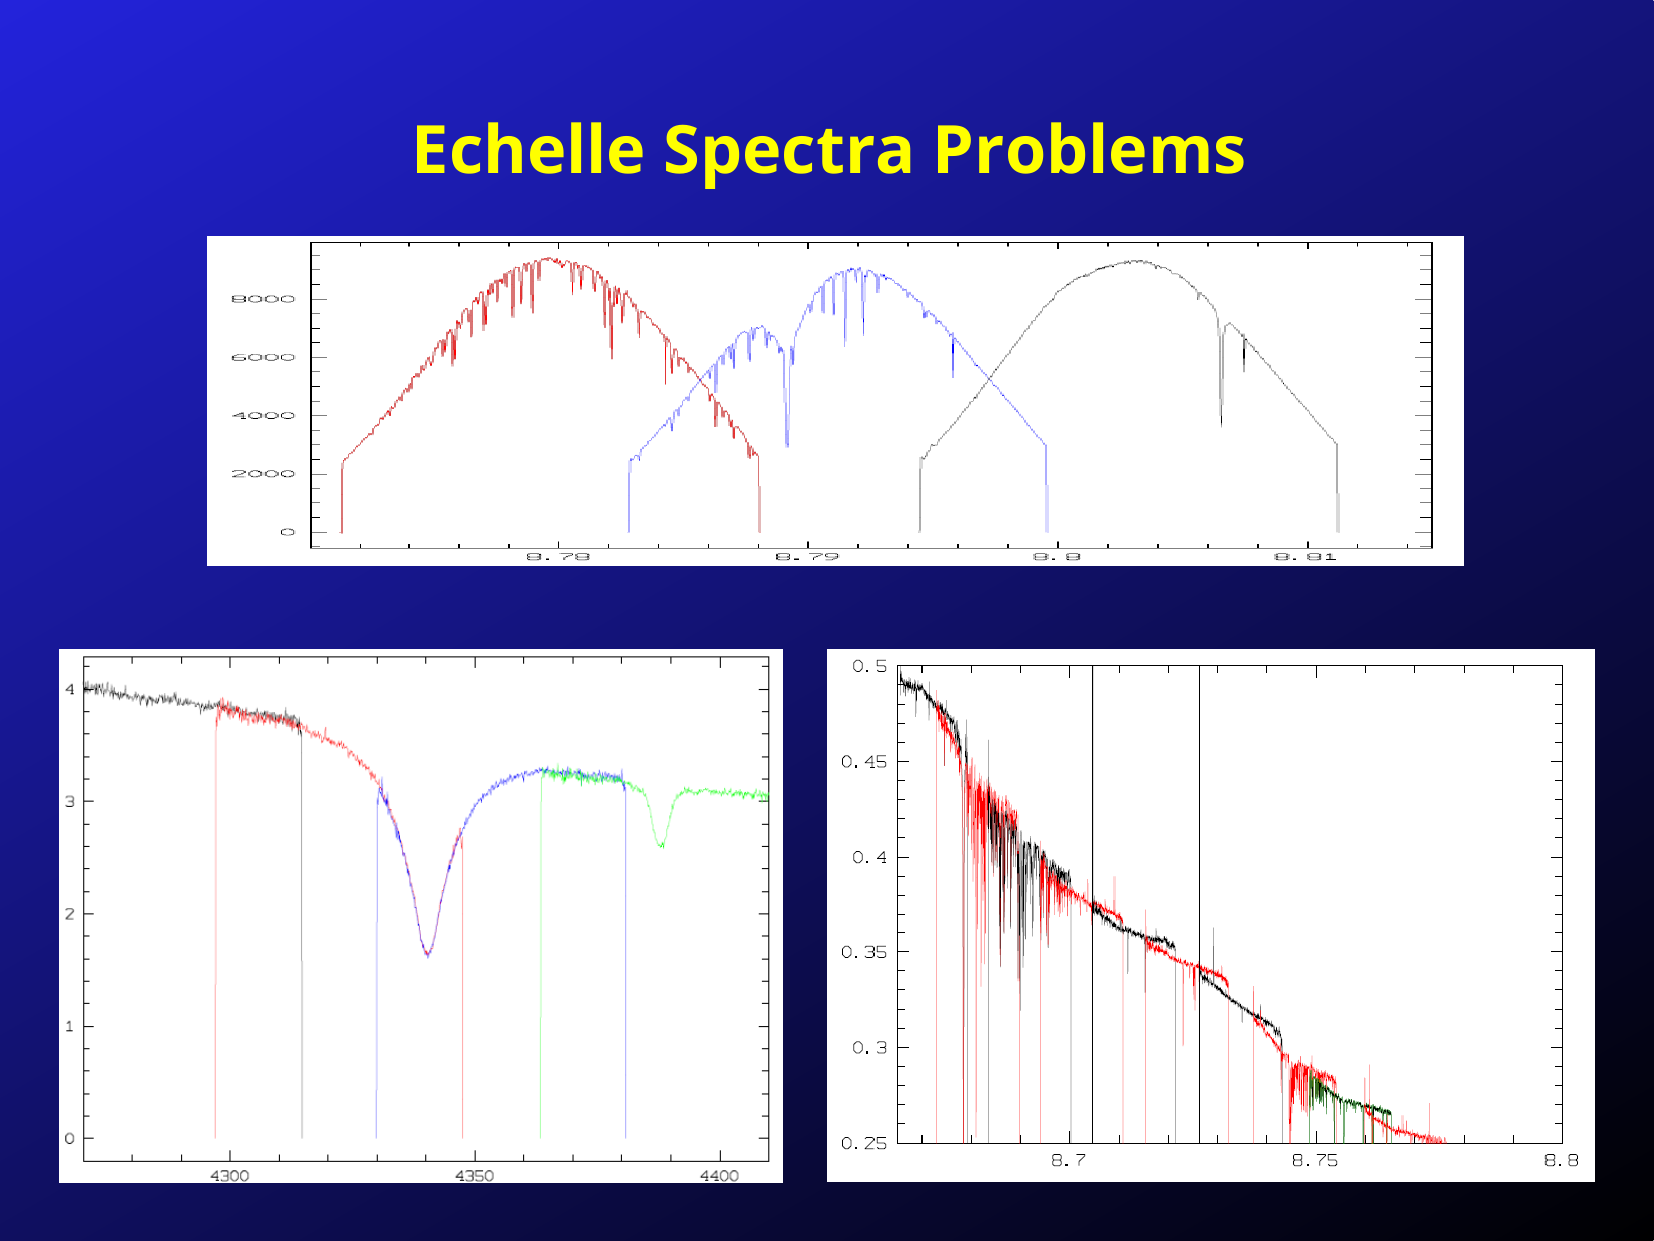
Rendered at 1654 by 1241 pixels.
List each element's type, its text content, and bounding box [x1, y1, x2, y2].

title Echelle Spectra Problems [88, 56, 1571, 237]
picture [59, 649, 783, 1183]
picture [827, 649, 1595, 1182]
picture [207, 236, 1464, 566]
